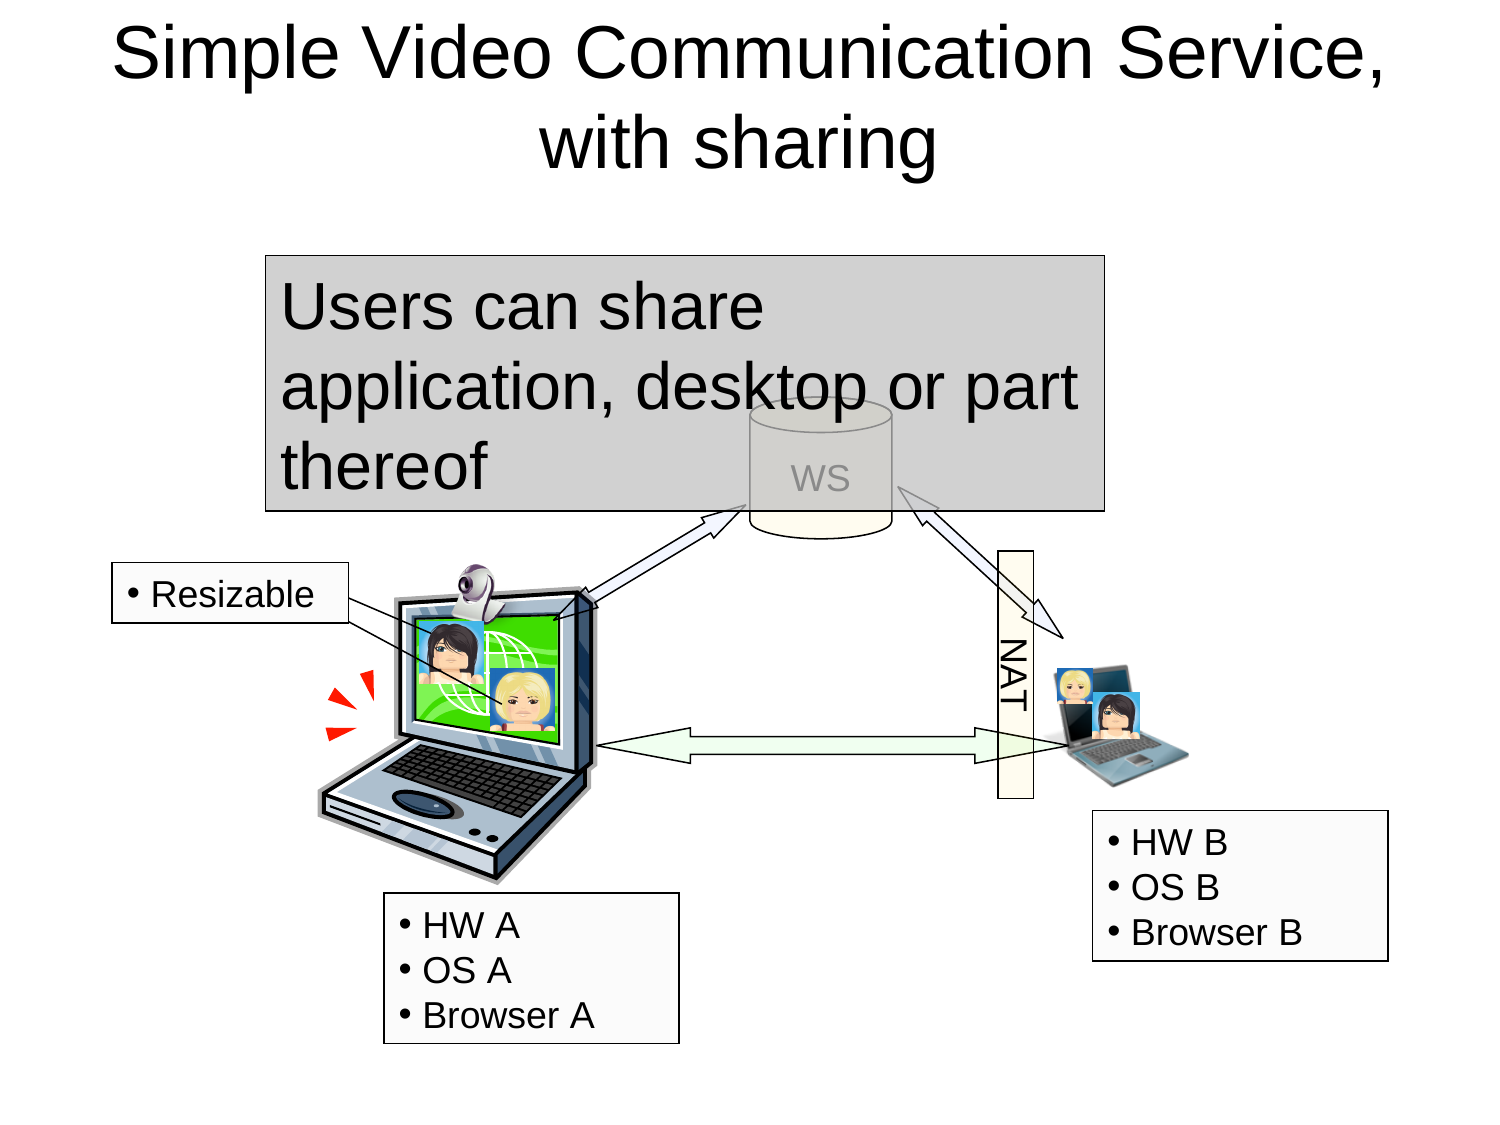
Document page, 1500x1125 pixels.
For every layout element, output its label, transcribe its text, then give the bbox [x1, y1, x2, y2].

title Simple Video Communication Service, with sharing [75, 0, 1426, 282]
picture [1033, 645, 1196, 808]
text_box [1034, 738, 1070, 753]
text_box HW A OS A Browser A [383, 893, 680, 1044]
text_box NAT [998, 550, 1034, 799]
text_box Users can share application, desktop or part thereof [265, 255, 1105, 511]
text_box WS [749, 511, 892, 539]
text_box Resizable [112, 562, 349, 623]
picture [317, 550, 598, 886]
text_box HW B OS B Browser B [1092, 810, 1388, 962]
text_box [1034, 599, 1064, 639]
text_box [596, 727, 998, 764]
text_box [553, 511, 740, 621]
text_box [913, 511, 998, 587]
